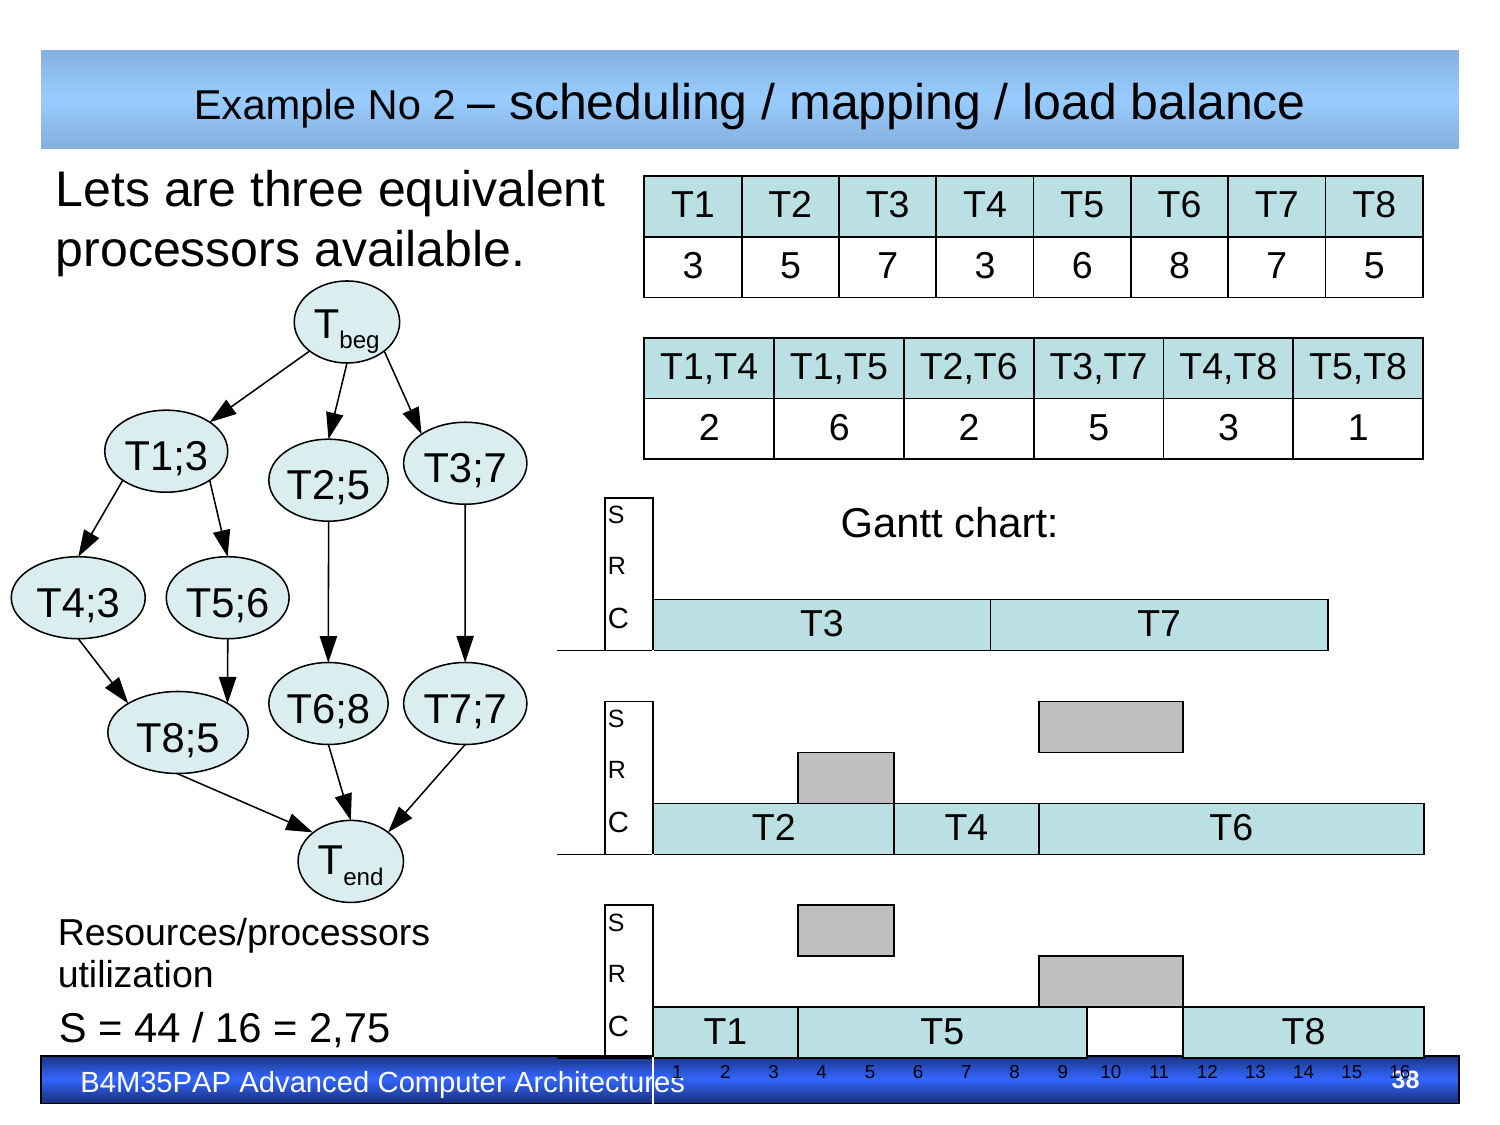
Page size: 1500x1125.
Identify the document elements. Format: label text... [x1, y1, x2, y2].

table_cell [1087, 549, 1135, 599]
table_cell [1376, 956, 1424, 1006]
table_cell [605, 1059, 652, 1109]
table_cell T2 [654, 804, 893, 854]
table_cell 14 [1280, 1059, 1328, 1109]
table_cell [1376, 905, 1424, 956]
table_cell R [606, 752, 652, 803]
table_cell [942, 752, 990, 803]
table_header [1328, 498, 1376, 549]
table_cell T1 [654, 1008, 797, 1057]
table_cell [701, 855, 750, 905]
table_cell [798, 702, 846, 752]
table_cell [750, 752, 797, 803]
table_cell [1135, 1008, 1182, 1058]
table_cell [990, 956, 1038, 1006]
table_cell [895, 752, 942, 803]
table_cell [1328, 752, 1376, 803]
table_cell [798, 549, 846, 599]
text_box [78, 480, 123, 557]
table_cell [942, 554, 990, 599]
table_cell 3 [937, 238, 1033, 297]
text_box T4;3 [11, 556, 146, 639]
table_cell [990, 855, 1039, 905]
text_box T5;6 [166, 556, 290, 639]
table_cell [846, 651, 894, 702]
table_cell [1183, 905, 1231, 956]
text_box T2;5 [268, 439, 389, 522]
table_cell [1376, 600, 1424, 651]
table_cell C [606, 803, 652, 854]
table_cell 8 [990, 1059, 1039, 1109]
table_cell [1184, 956, 1231, 1006]
table_cell [1231, 651, 1280, 702]
table_cell 2 [645, 399, 773, 458]
table_cell [1183, 752, 1231, 803]
table_cell [942, 702, 990, 752]
table_cell [1231, 905, 1280, 956]
table_cell [750, 855, 798, 905]
table_header [798, 498, 825, 549]
table_header [750, 498, 798, 549]
table_cell [654, 702, 701, 752]
table_cell [701, 905, 750, 956]
table_cell [1328, 855, 1376, 905]
table_cell [1039, 651, 1087, 701]
table_cell [654, 651, 701, 702]
table_cell [605, 855, 652, 904]
table_cell 5 [846, 1059, 894, 1109]
table_cell [894, 855, 942, 905]
text_box [177, 773, 313, 833]
table_cell [557, 855, 605, 905]
table_cell [701, 549, 750, 599]
table_cell 7 [942, 1059, 990, 1109]
table_cell [990, 554, 1039, 599]
table_cell [750, 651, 798, 702]
table_cell [1135, 651, 1183, 701]
table_cell [1087, 905, 1135, 955]
text_box Tend [298, 820, 404, 903]
table_cell [895, 905, 942, 956]
text_box Gantt chart: [825, 488, 1074, 554]
table_cell 10 [1087, 1058, 1135, 1109]
text_box [388, 744, 466, 833]
text_box [78, 638, 129, 704]
table_cell 3 [1164, 399, 1292, 458]
table_cell [799, 906, 893, 955]
table_header [1074, 498, 1087, 549]
table_cell 1 [1294, 399, 1422, 458]
table_cell [557, 702, 604, 854]
table_cell [557, 651, 605, 702]
table_cell [557, 1059, 605, 1109]
table_cell S [606, 702, 652, 752]
table_cell [701, 956, 750, 1006]
table_cell [1231, 549, 1280, 599]
table_cell [1328, 905, 1376, 956]
text_box T6;8 [268, 662, 389, 745]
table_cell [701, 651, 750, 702]
table_cell 6 [1034, 238, 1130, 297]
table_header T6 [1132, 177, 1227, 236]
table_header [557, 498, 604, 650]
table_cell [846, 957, 894, 1006]
table_cell T8 [1184, 1008, 1423, 1057]
table_cell [1135, 753, 1183, 803]
table_cell 2 [701, 1059, 750, 1109]
table_cell [798, 957, 846, 1006]
text_box T7;7 [403, 662, 527, 745]
table_cell [1376, 549, 1424, 600]
table_cell C [606, 1007, 652, 1057]
table_cell [605, 651, 652, 701]
text_box Tbeg [302, 344, 392, 363]
table_cell [1087, 855, 1135, 905]
table_cell [1184, 702, 1231, 752]
table_cell [1039, 753, 1087, 803]
table_cell T7 [991, 600, 1327, 650]
text_box [209, 350, 310, 423]
table_header T1 [645, 177, 741, 236]
table_header [701, 498, 750, 549]
table_cell [894, 554, 942, 599]
table_cell [701, 702, 750, 752]
table_cell [942, 905, 990, 956]
table_cell [1087, 753, 1135, 803]
table_cell 15 [1328, 1059, 1376, 1109]
table_header T4,T8 [1164, 339, 1292, 398]
table_cell [1328, 702, 1376, 752]
table_cell [1328, 956, 1376, 1006]
table_header T1,T5 [775, 339, 903, 398]
table_cell [654, 549, 701, 599]
table_cell [1328, 651, 1376, 702]
table_cell [1183, 855, 1231, 905]
table_cell [1329, 600, 1376, 651]
table_cell [1280, 905, 1328, 956]
table_cell 8 [1132, 238, 1227, 297]
table_cell [1039, 905, 1087, 955]
table_header [654, 498, 701, 549]
table_cell [1280, 651, 1328, 702]
table_cell [750, 905, 797, 956]
table_cell 12 [1183, 1059, 1231, 1109]
table_cell 6 [775, 399, 903, 458]
table_cell [1376, 651, 1424, 702]
table_cell 4 [798, 1059, 846, 1109]
table_header T2,T6 [905, 339, 1033, 398]
table_cell [654, 752, 701, 803]
text_box S = 44 / 16 = 2,75 [44, 1004, 406, 1058]
text_box Resources/processors utilization [43, 904, 498, 1004]
table_cell 7 [840, 238, 935, 297]
table_header [1087, 498, 1135, 549]
table_header T3 [840, 177, 935, 236]
table_header T8 [1326, 177, 1422, 236]
list Lets are three equivalent processors available. [40, 148, 628, 344]
table_cell [942, 651, 990, 702]
table_cell [750, 549, 798, 599]
table_cell 11 [1135, 1058, 1183, 1109]
text_box [209, 480, 228, 557]
table_cell [1280, 752, 1328, 803]
table_cell [654, 855, 701, 905]
table_cell [1087, 651, 1135, 701]
table_cell [1280, 855, 1328, 905]
table_cell [1039, 549, 1087, 599]
table_cell [1376, 702, 1424, 752]
table_cell [701, 752, 750, 803]
text_box [328, 744, 351, 821]
table_cell 3 [750, 1059, 798, 1109]
table_cell [990, 752, 1039, 803]
table_cell 1 [654, 1059, 701, 1109]
table_header S [606, 499, 652, 549]
table_header T7 [1229, 177, 1325, 236]
table_cell 5 [1035, 399, 1163, 458]
table_cell T5 [799, 1008, 1086, 1057]
table_cell [750, 702, 798, 752]
table_cell [1376, 855, 1424, 905]
table_header [1183, 498, 1231, 549]
table_cell T3 [654, 600, 990, 650]
table_header T4 [937, 177, 1033, 236]
table_cell [798, 651, 846, 702]
table_header [1280, 498, 1328, 549]
table_cell [1231, 702, 1280, 752]
table_cell [1135, 905, 1183, 955]
table_cell [894, 702, 942, 752]
table_cell [1135, 549, 1183, 599]
table_cell [654, 905, 701, 956]
table_cell [990, 702, 1038, 752]
table_cell R [606, 549, 652, 600]
table_cell 7 [1229, 238, 1325, 297]
table_cell [1376, 752, 1424, 803]
table_cell [990, 905, 1039, 956]
text_box [384, 351, 422, 435]
text_box [328, 363, 348, 440]
table_cell T4 [895, 804, 1038, 854]
table_cell 6 [894, 1059, 942, 1109]
table_header T2 [743, 177, 838, 236]
table_cell [799, 753, 893, 803]
table_cell 2 [905, 399, 1033, 458]
table_cell R [606, 956, 652, 1007]
table_cell [942, 956, 990, 1006]
table_cell 3 [645, 238, 741, 297]
table_cell C [606, 600, 652, 650]
table_header [1135, 498, 1183, 549]
table_cell [1040, 702, 1182, 752]
table_header [1376, 498, 1424, 549]
table_cell [1183, 549, 1231, 599]
table_cell [894, 956, 942, 1006]
table_cell [846, 855, 894, 904]
table_cell 13 [1231, 1059, 1280, 1109]
table_header T3,T7 [1035, 339, 1163, 398]
table_cell [942, 855, 990, 905]
table_cell [846, 702, 894, 752]
table_cell S [606, 906, 652, 956]
table_cell [798, 855, 846, 904]
table_cell [750, 956, 798, 1006]
table_cell [1039, 855, 1087, 905]
table_cell [1231, 956, 1280, 1006]
table_cell [1280, 956, 1328, 1006]
table_cell [1231, 855, 1280, 905]
text_box T8;5 [107, 691, 249, 774]
table_cell [1040, 957, 1182, 1006]
table_cell [1231, 752, 1280, 803]
table_cell 5 [1326, 238, 1422, 297]
table_cell [990, 651, 1039, 702]
table_cell [846, 554, 894, 599]
text_box T3;7 [403, 422, 527, 505]
table_cell [1280, 702, 1328, 752]
table_cell [1328, 549, 1376, 600]
table_cell [1183, 651, 1231, 702]
table_cell [1280, 549, 1328, 599]
table_header T1,T4 [645, 339, 773, 398]
table_header [1231, 498, 1280, 549]
title Example No 2 – scheduling / mapping / load balance [41, 50, 1459, 149]
table_header T5 [1034, 177, 1130, 236]
table_cell [1088, 1008, 1135, 1058]
table_cell 9 [1039, 1059, 1087, 1109]
table_cell [894, 651, 942, 702]
table_cell 5 [743, 238, 838, 297]
table_cell [1135, 855, 1183, 905]
text_box T1;3 [104, 410, 228, 493]
table_cell 16 [1376, 1059, 1424, 1109]
table_header T5,T8 [1294, 339, 1422, 398]
table_cell [654, 956, 701, 1006]
table_cell T6 [1040, 804, 1423, 854]
table_cell [557, 905, 604, 1057]
